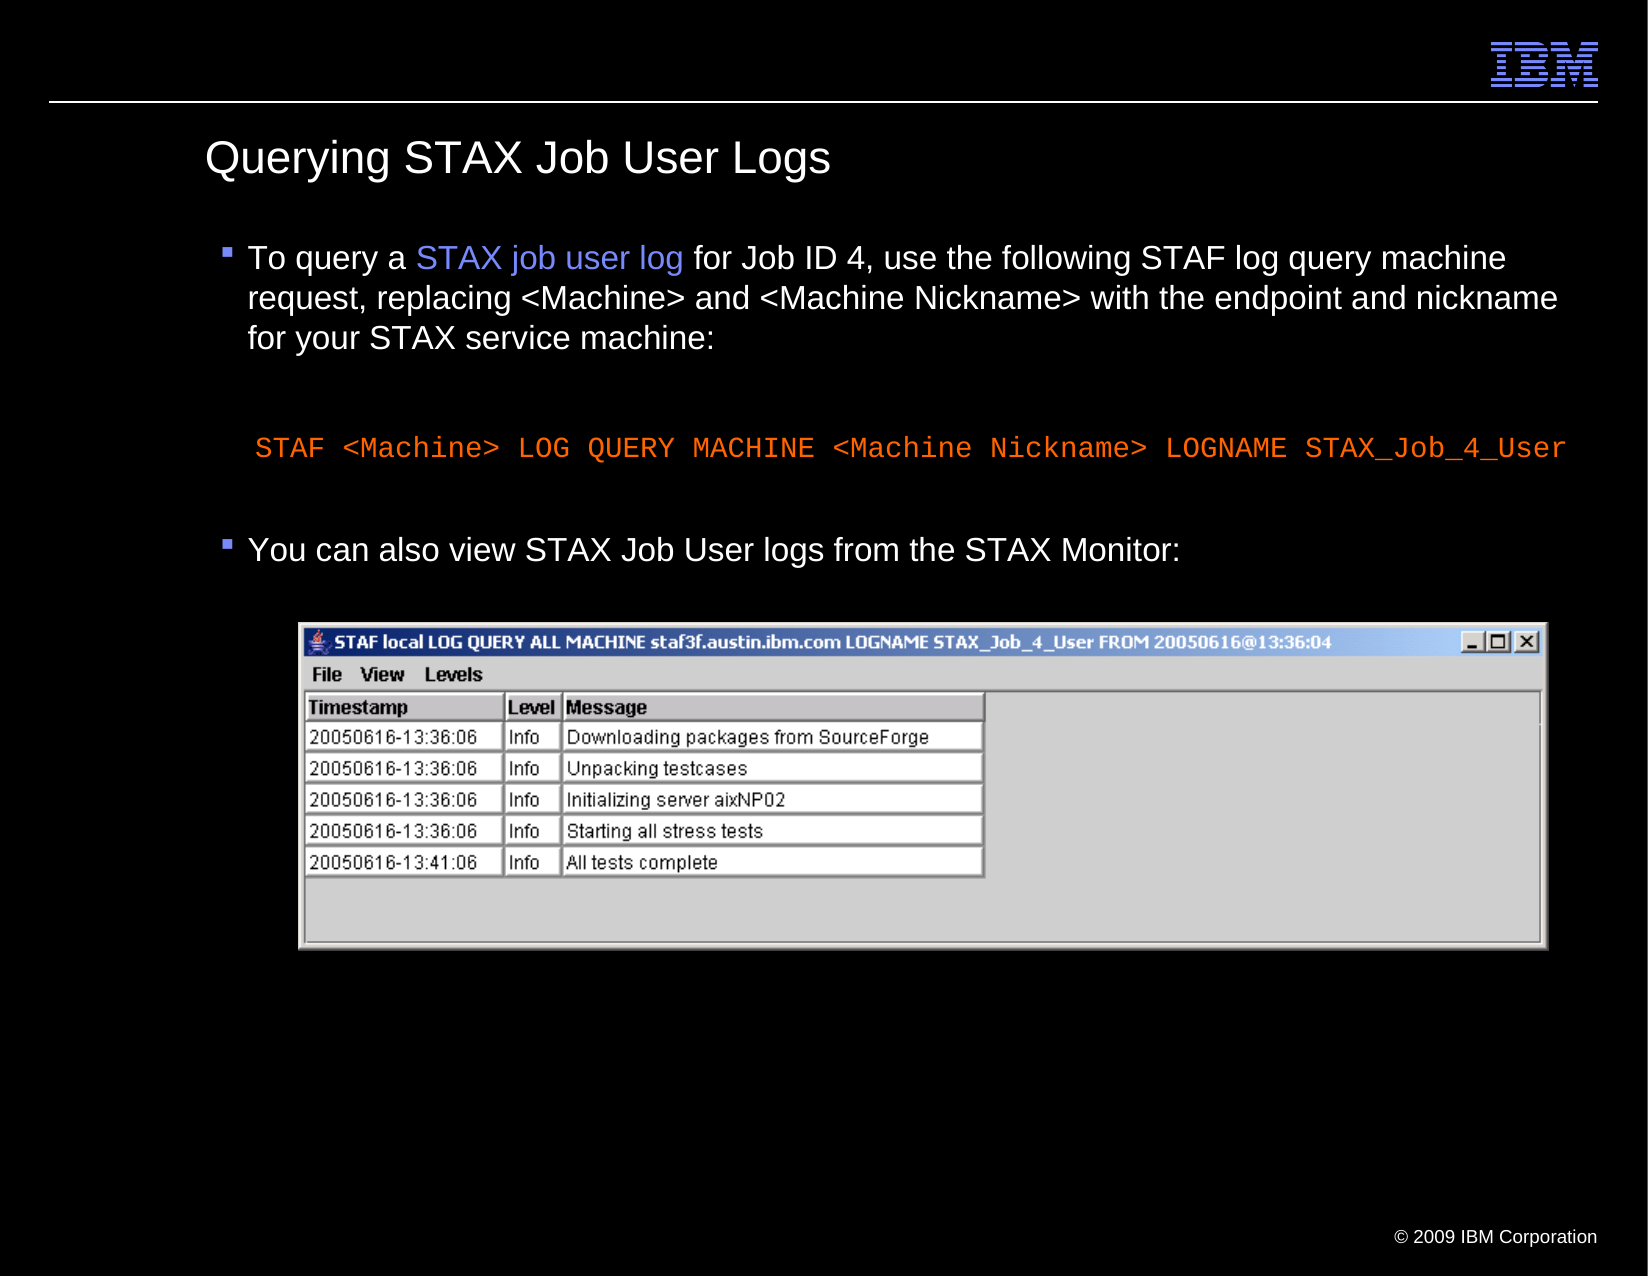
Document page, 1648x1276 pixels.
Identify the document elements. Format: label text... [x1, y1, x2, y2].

title Querying STAX Job User Logs [188, 125, 1648, 219]
text_box To query a STAX job user log for Job ID 4, use the following STAF log query machine request, replacing <Machine> and <Machine Nickname> with the endpoint and nickname for your STAX service machine: STAF <Machine> LOG QUERY MACHINE <Machine Nickname> LOGNAME STAX_Job_4_User You can also view STAX Job User logs from the STAX Monitor: [219, 236, 1570, 569]
picture [298, 622, 1549, 951]
picture [1491, 42, 1598, 87]
